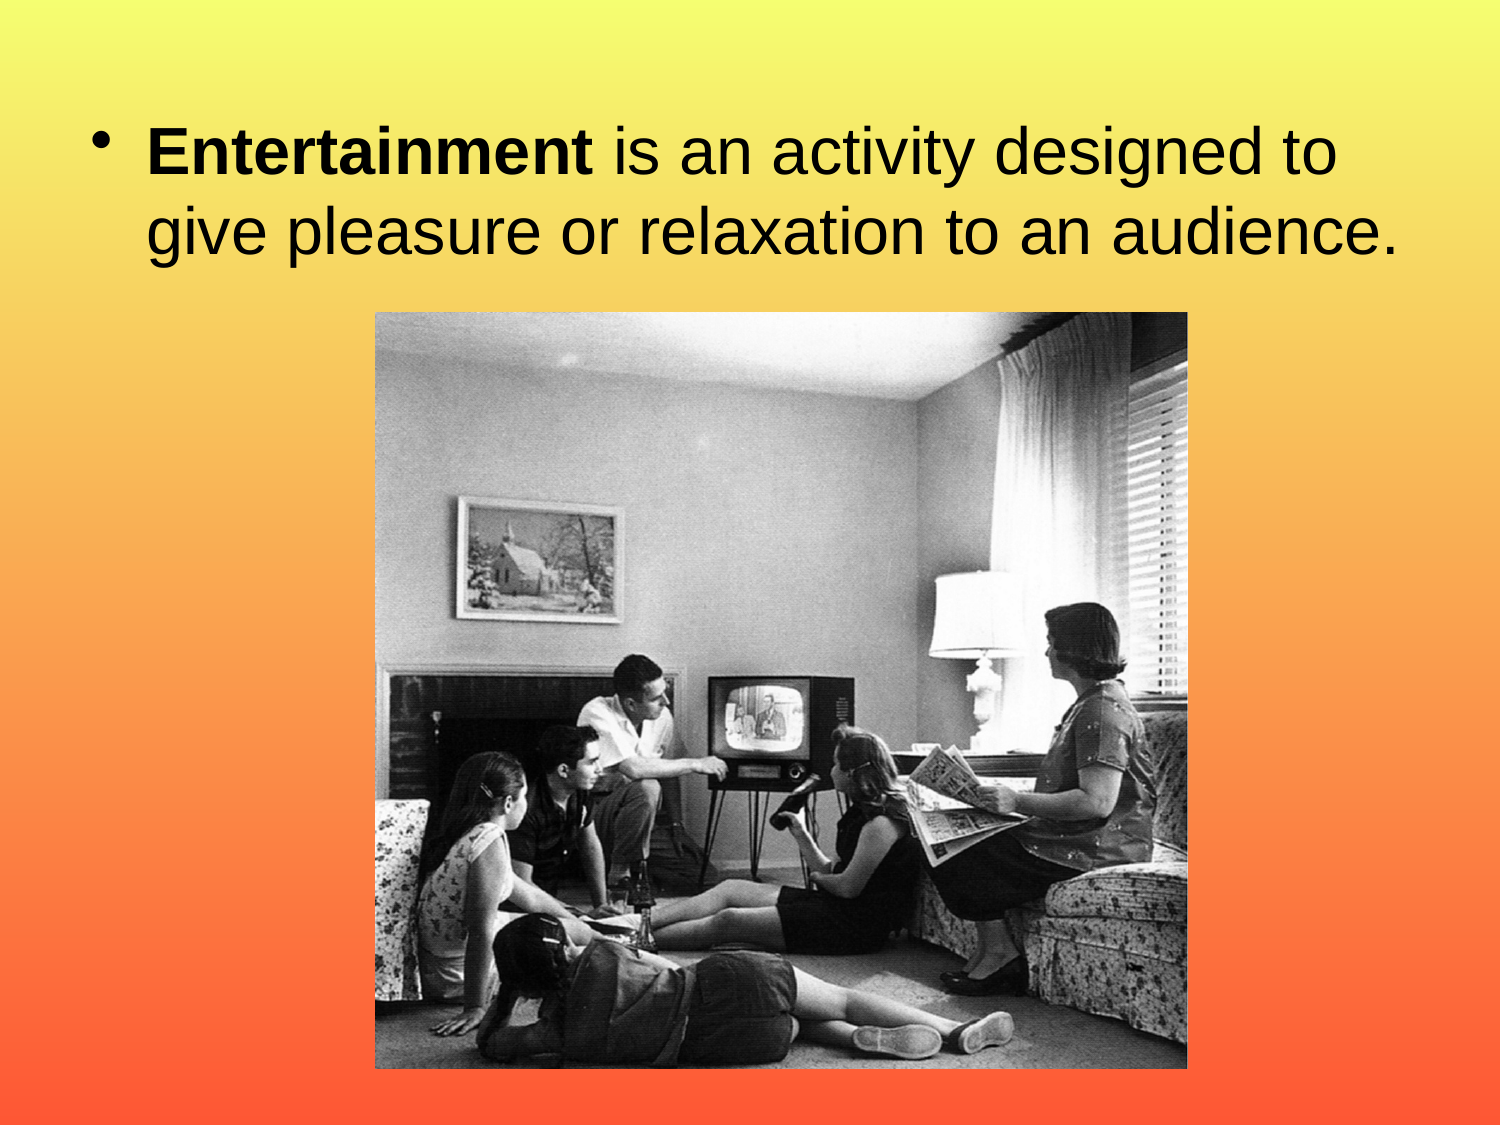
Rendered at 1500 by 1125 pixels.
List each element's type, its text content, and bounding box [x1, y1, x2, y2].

picture [375, 312, 1188, 1069]
list Entertainment is an activity designed to give pleasure or relaxation to an audience. [75, 99, 1425, 1005]
